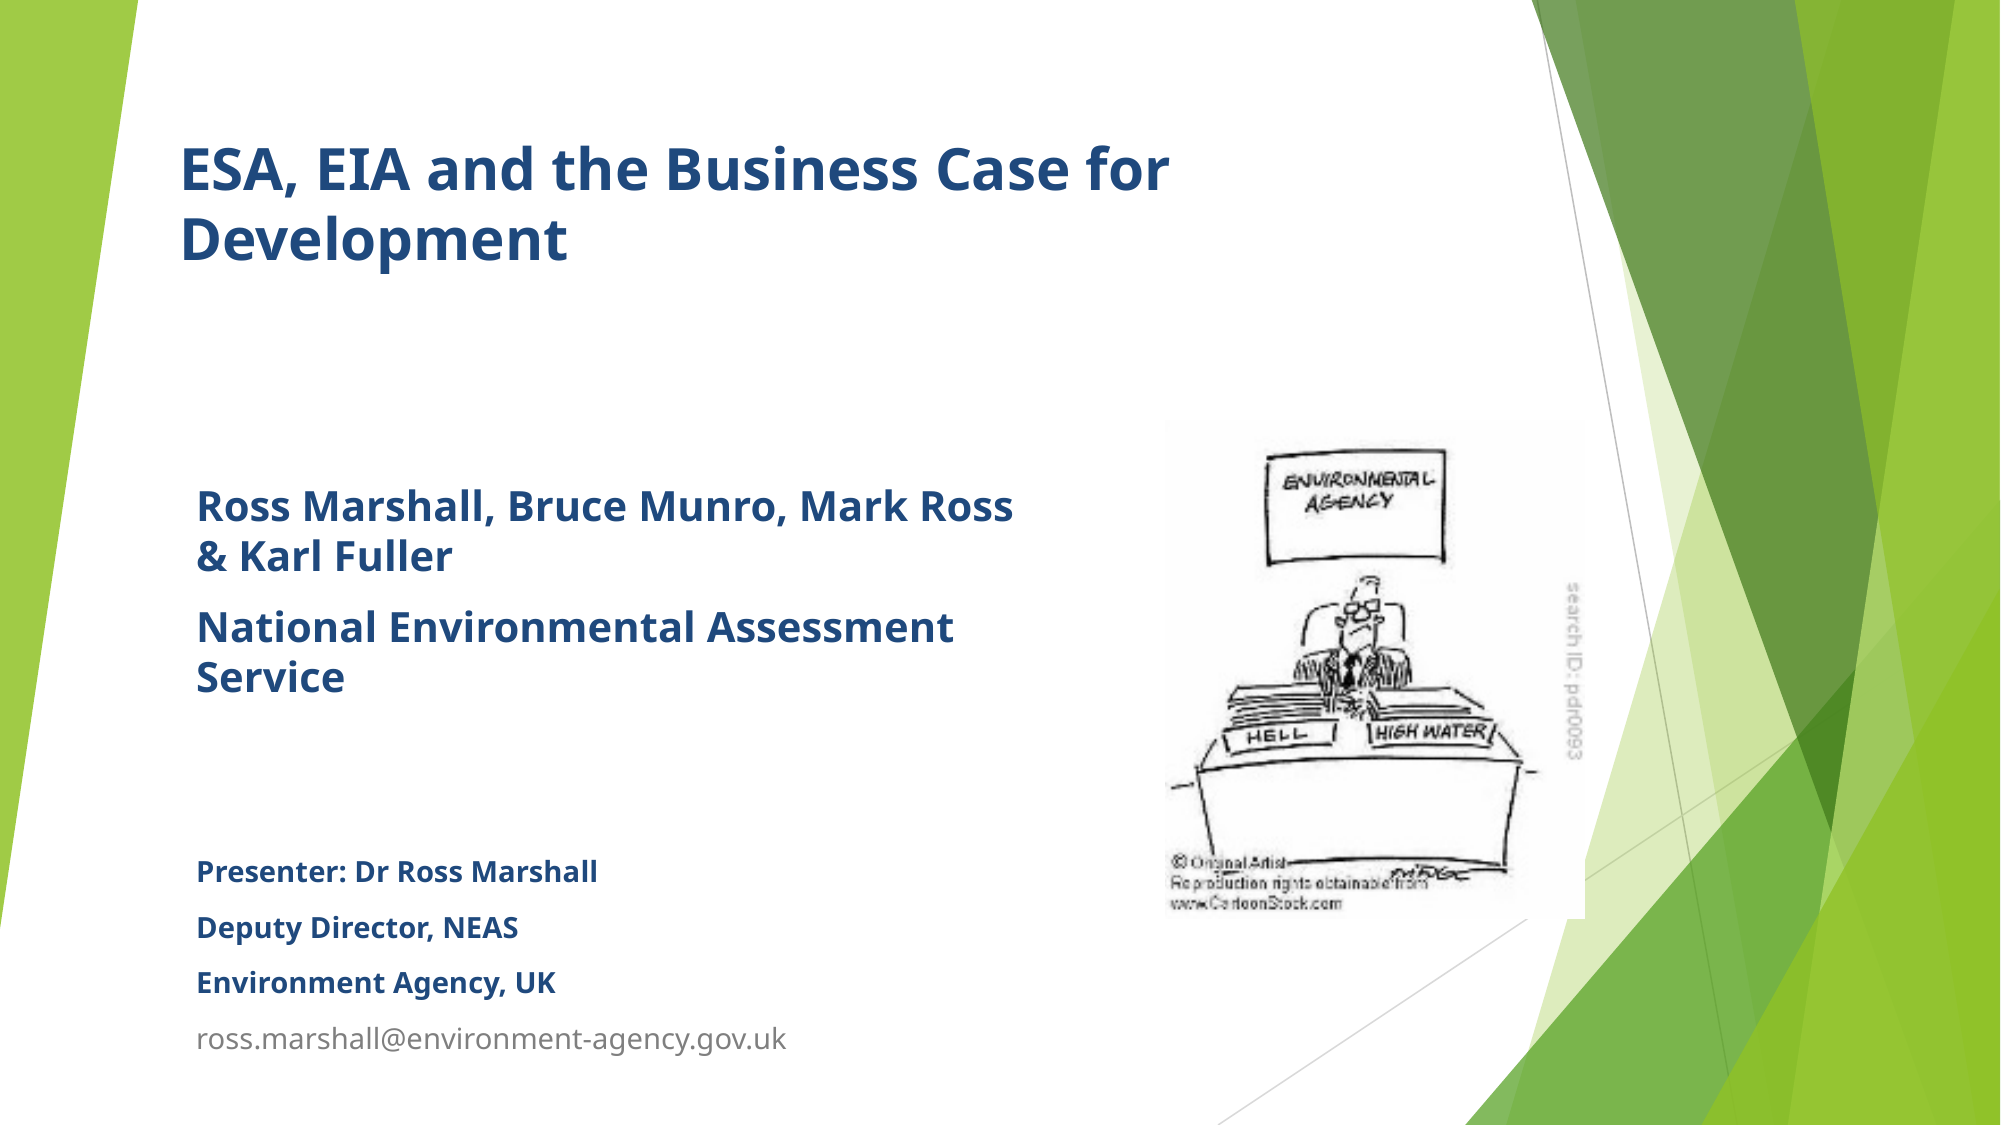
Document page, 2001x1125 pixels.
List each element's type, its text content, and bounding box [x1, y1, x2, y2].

subtitle Ross Marshall, Bruce Munro, Mark Ross & Karl Fuller National Environmental Assessment Service Presenter: Dr Ross Marshall Deputy Director, NEAS Environment Agency, UK ross.marshall@environment-agency.gov.uk [181, 472, 1056, 851]
picture [1165, 420, 1585, 919]
title ESA, EIA and the Business Case for Development [164, 124, 1555, 232]
